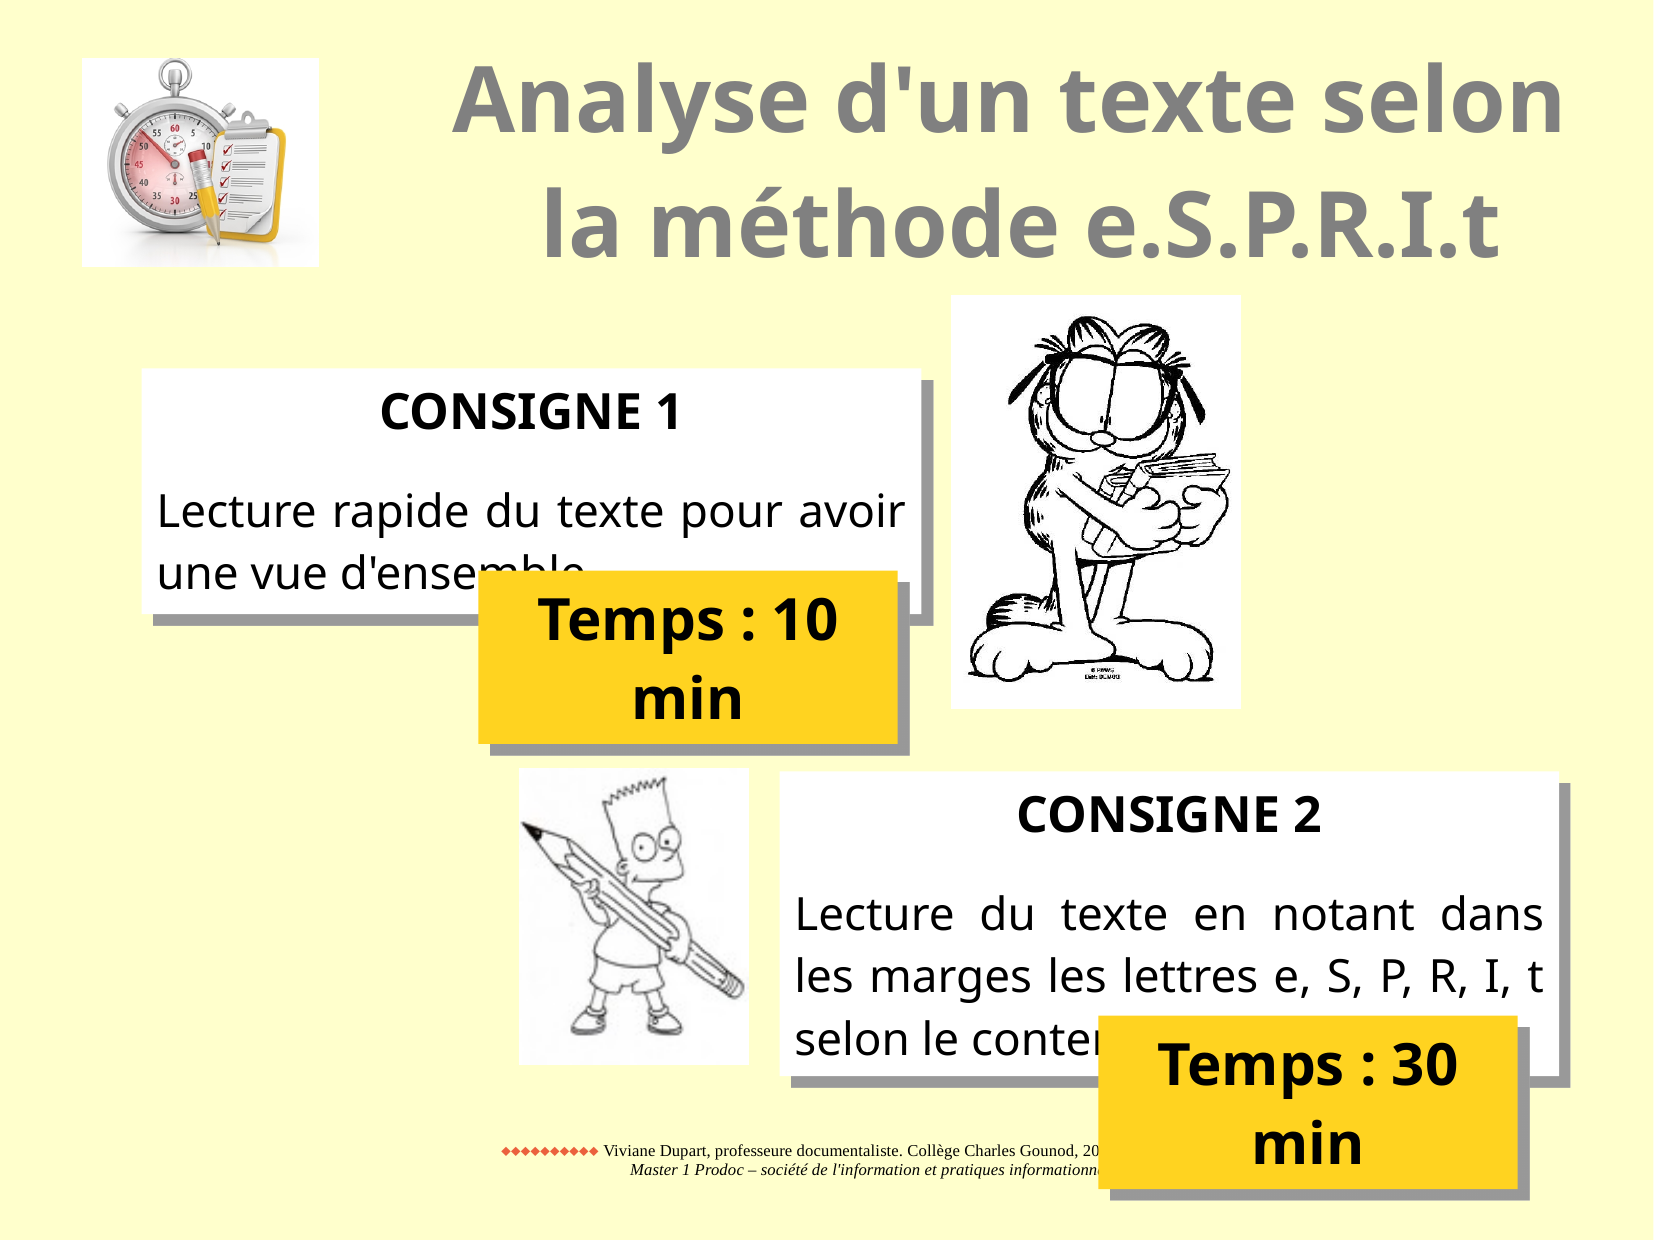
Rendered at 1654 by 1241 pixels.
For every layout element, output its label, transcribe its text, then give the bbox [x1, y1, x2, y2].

text_box Temps : 30 min [1098, 1015, 1518, 1107]
title Analyse d'un texte selon la méthode e.S.P.R.I.t [413, 35, 1607, 284]
subtitle  Viviane Dupart, professeure documentaliste. Collège Charles Gounod, 2018/2019  Master 1 Prodoc – société de l'information et pratiques informationnelles [330, 1122, 1110, 1199]
text_box Temps : 10 min [478, 570, 898, 662]
picture [82, 58, 319, 267]
text_box CONSIGNE 1 Lecture rapide du texte pour avoir une vue d'ensemble [141, 368, 922, 615]
picture [951, 295, 1241, 709]
text_box CONSIGNE 2 Lecture du texte en notant dans les marges les lettres e, S, P, R, I, t selon le contenu [779, 771, 1560, 1063]
picture [519, 768, 749, 1065]
